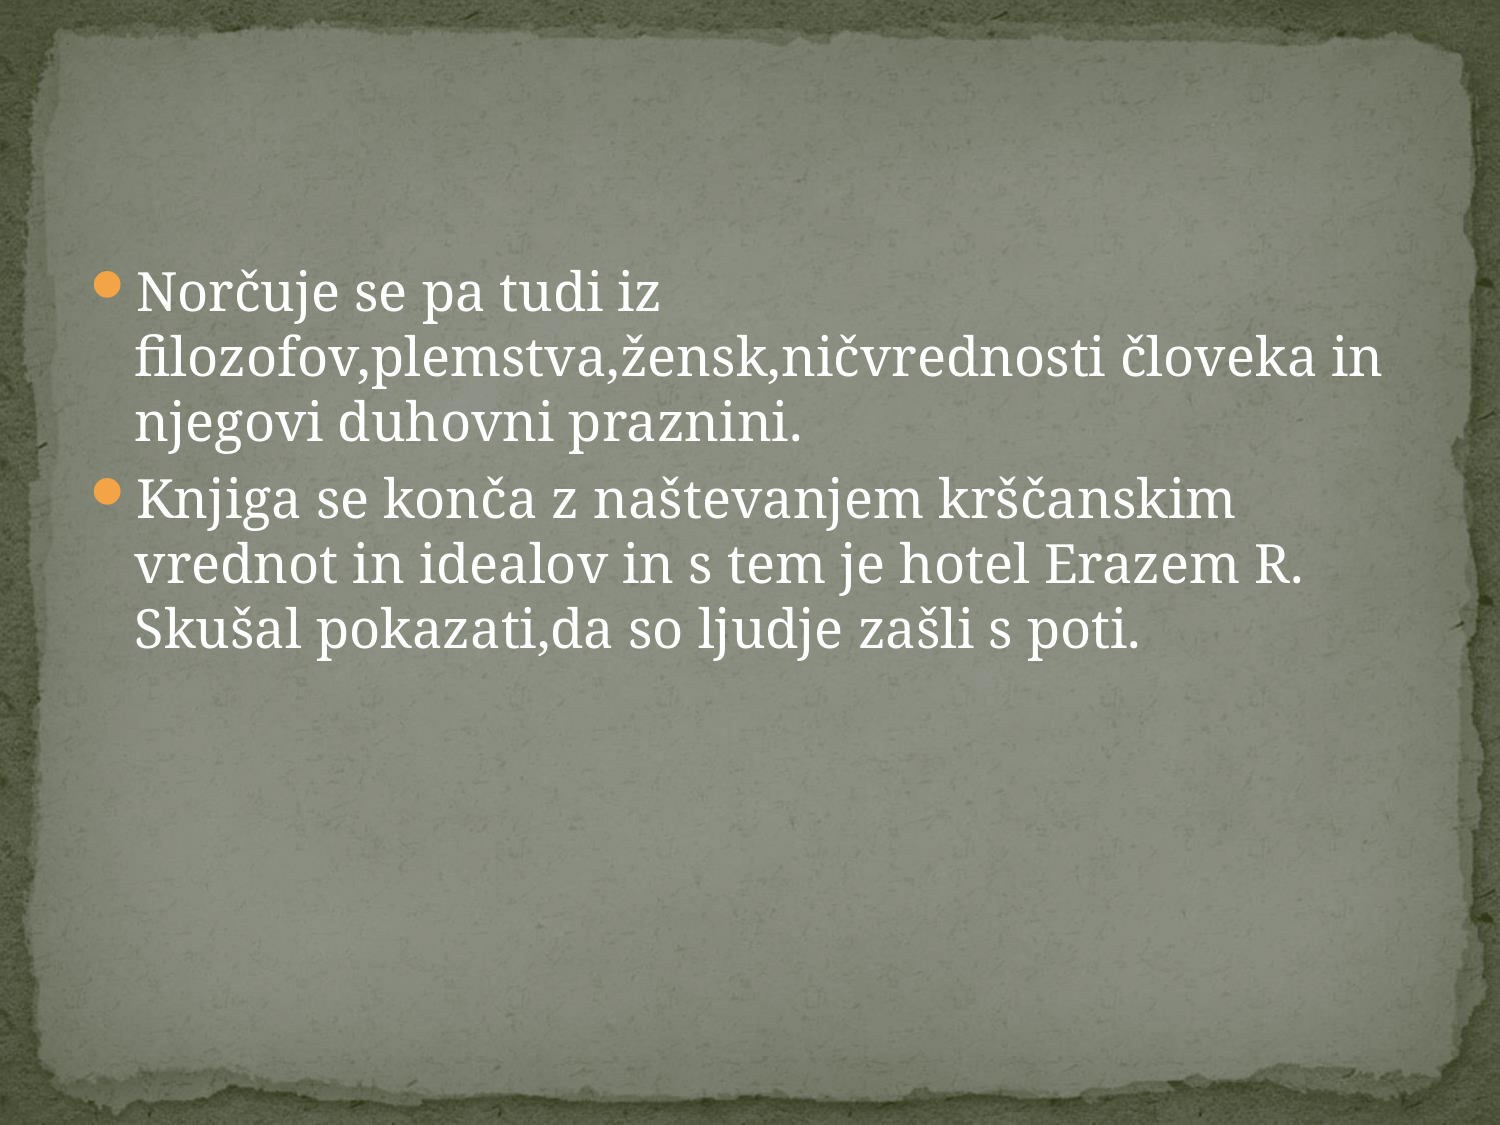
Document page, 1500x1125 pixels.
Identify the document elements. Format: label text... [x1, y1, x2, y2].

list Norčuje se pa tudi iz filozofov,plemstva,žensk,ničvrednosti človeka in njegovi duhovni praznini. Knjiga se konča z naštevanjem krščanskim vrednot in idealov in s tem je hotel Erazem R. Skušal pokazati,da so ljudje zašli s poti. [75, 249, 1425, 1000]
picture [0, 0, 1500, 1125]
